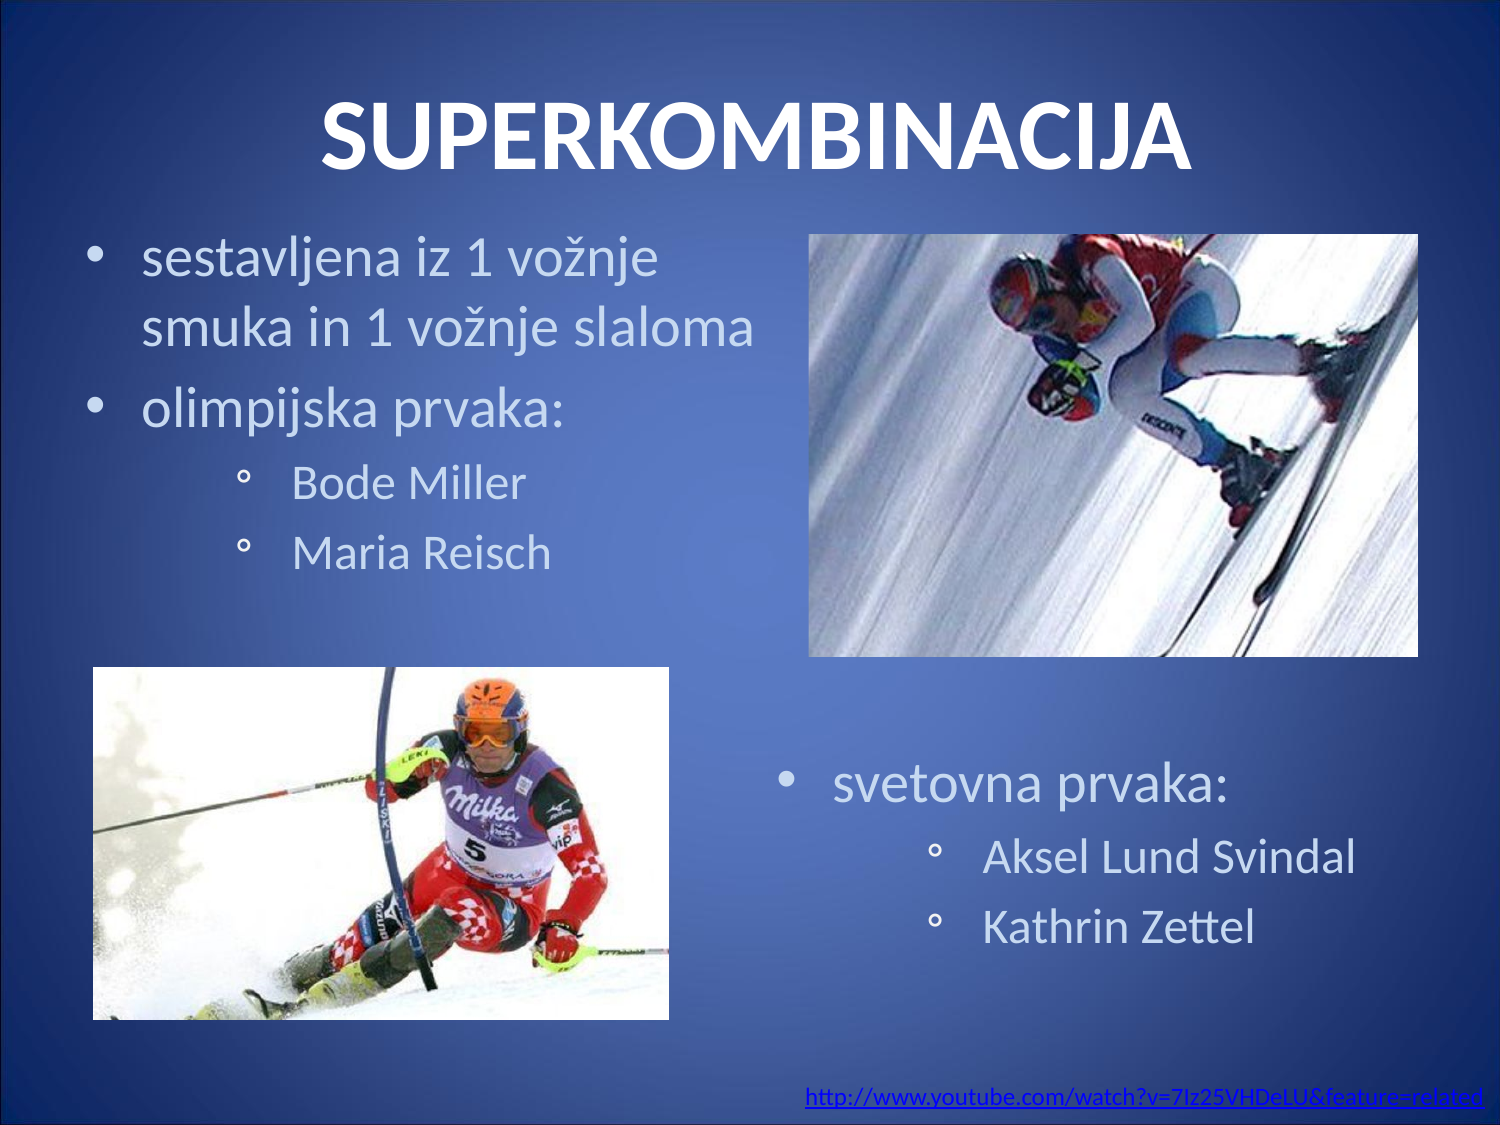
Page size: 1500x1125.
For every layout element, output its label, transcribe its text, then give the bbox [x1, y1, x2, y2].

title SUPERKOMBINACIJA [82, 35, 1432, 223]
text_box sestavljena iz 1 vožnje smuka in 1 vožnje slaloma olimpijska prvaka: Bode Miller Maria Reisch [70, 210, 797, 633]
text_box svetovna prvaka: Aksel Lund Svindal Kathrin Zettel [761, 703, 1395, 1055]
text_box http://www.youtube.com/watch?v=7Iz25VHDeLU&feature=related [773, 1066, 1500, 1125]
picture [0, 0, 1500, 1125]
